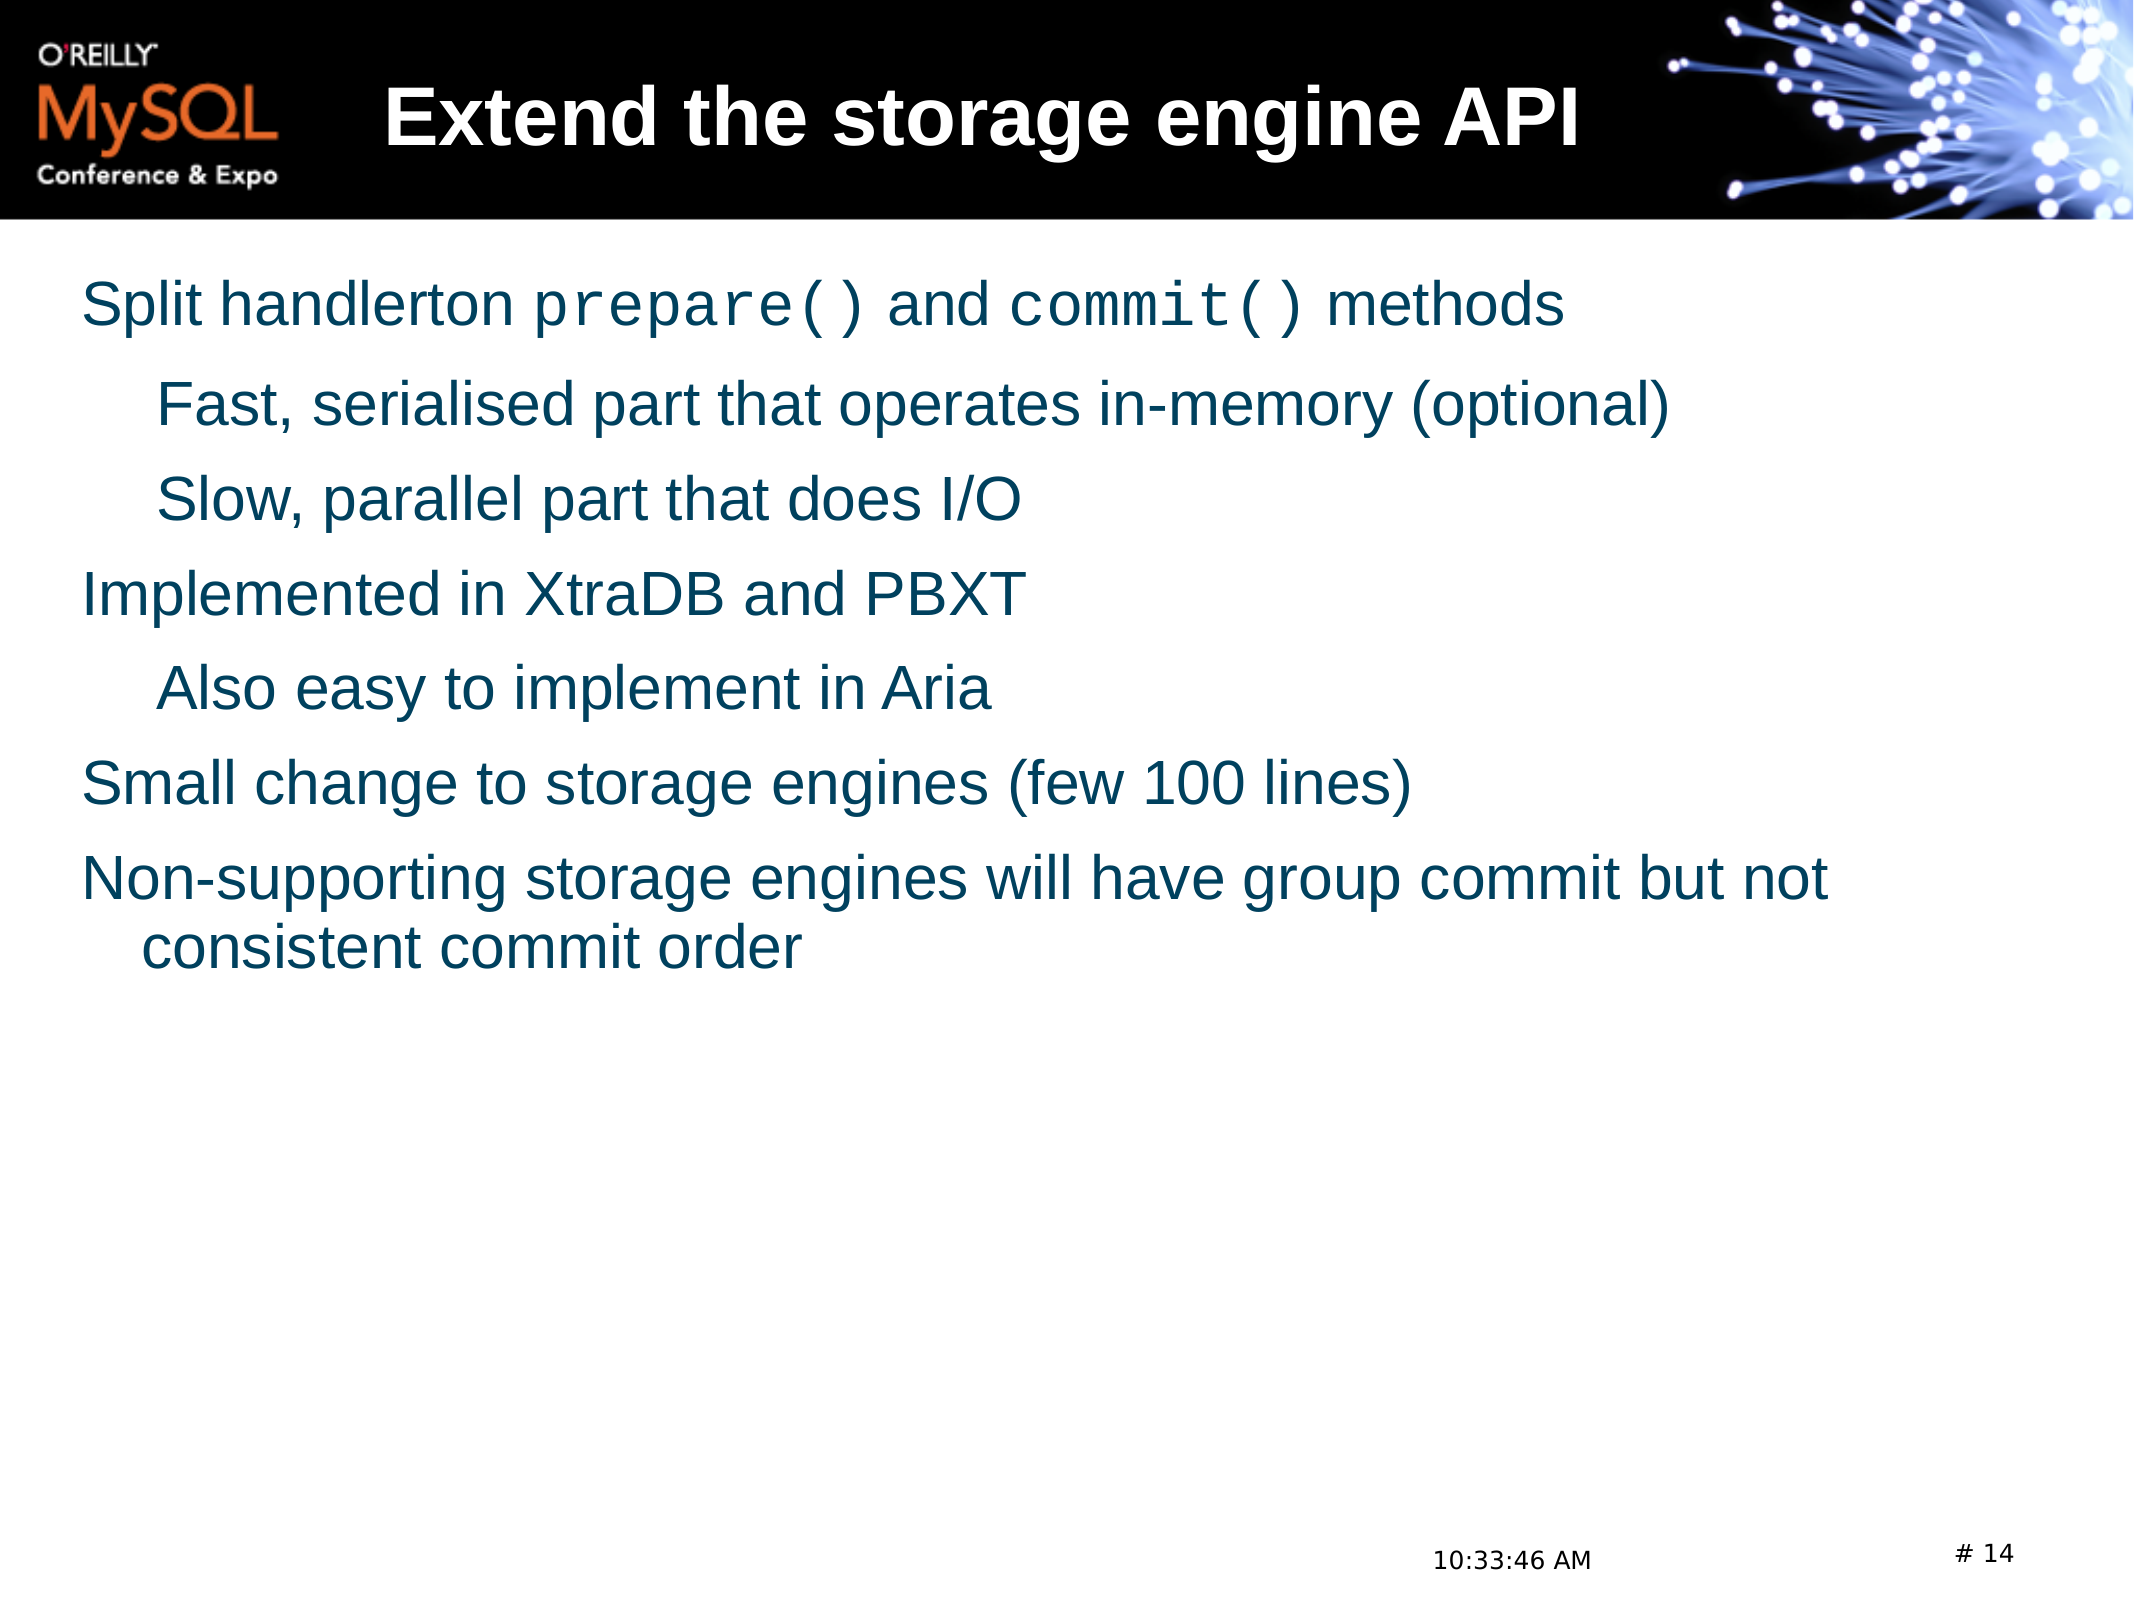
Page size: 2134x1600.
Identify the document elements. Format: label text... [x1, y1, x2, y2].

picture [0, 0, 2134, 1600]
title Extend the storage engine API [374, 38, 2103, 195]
list Split handlerton prepare() and commit() methods Fast, serialised part that operates in-memory (optional) Slow, parallel part that does I/O Implemented in XtraDB and PBXT Also easy to implement in Aria Small change to storage engines (few 100 lines) Non-supporting storage engines will have group commit but not consistent commit order [0, 260, 2100, 1335]
